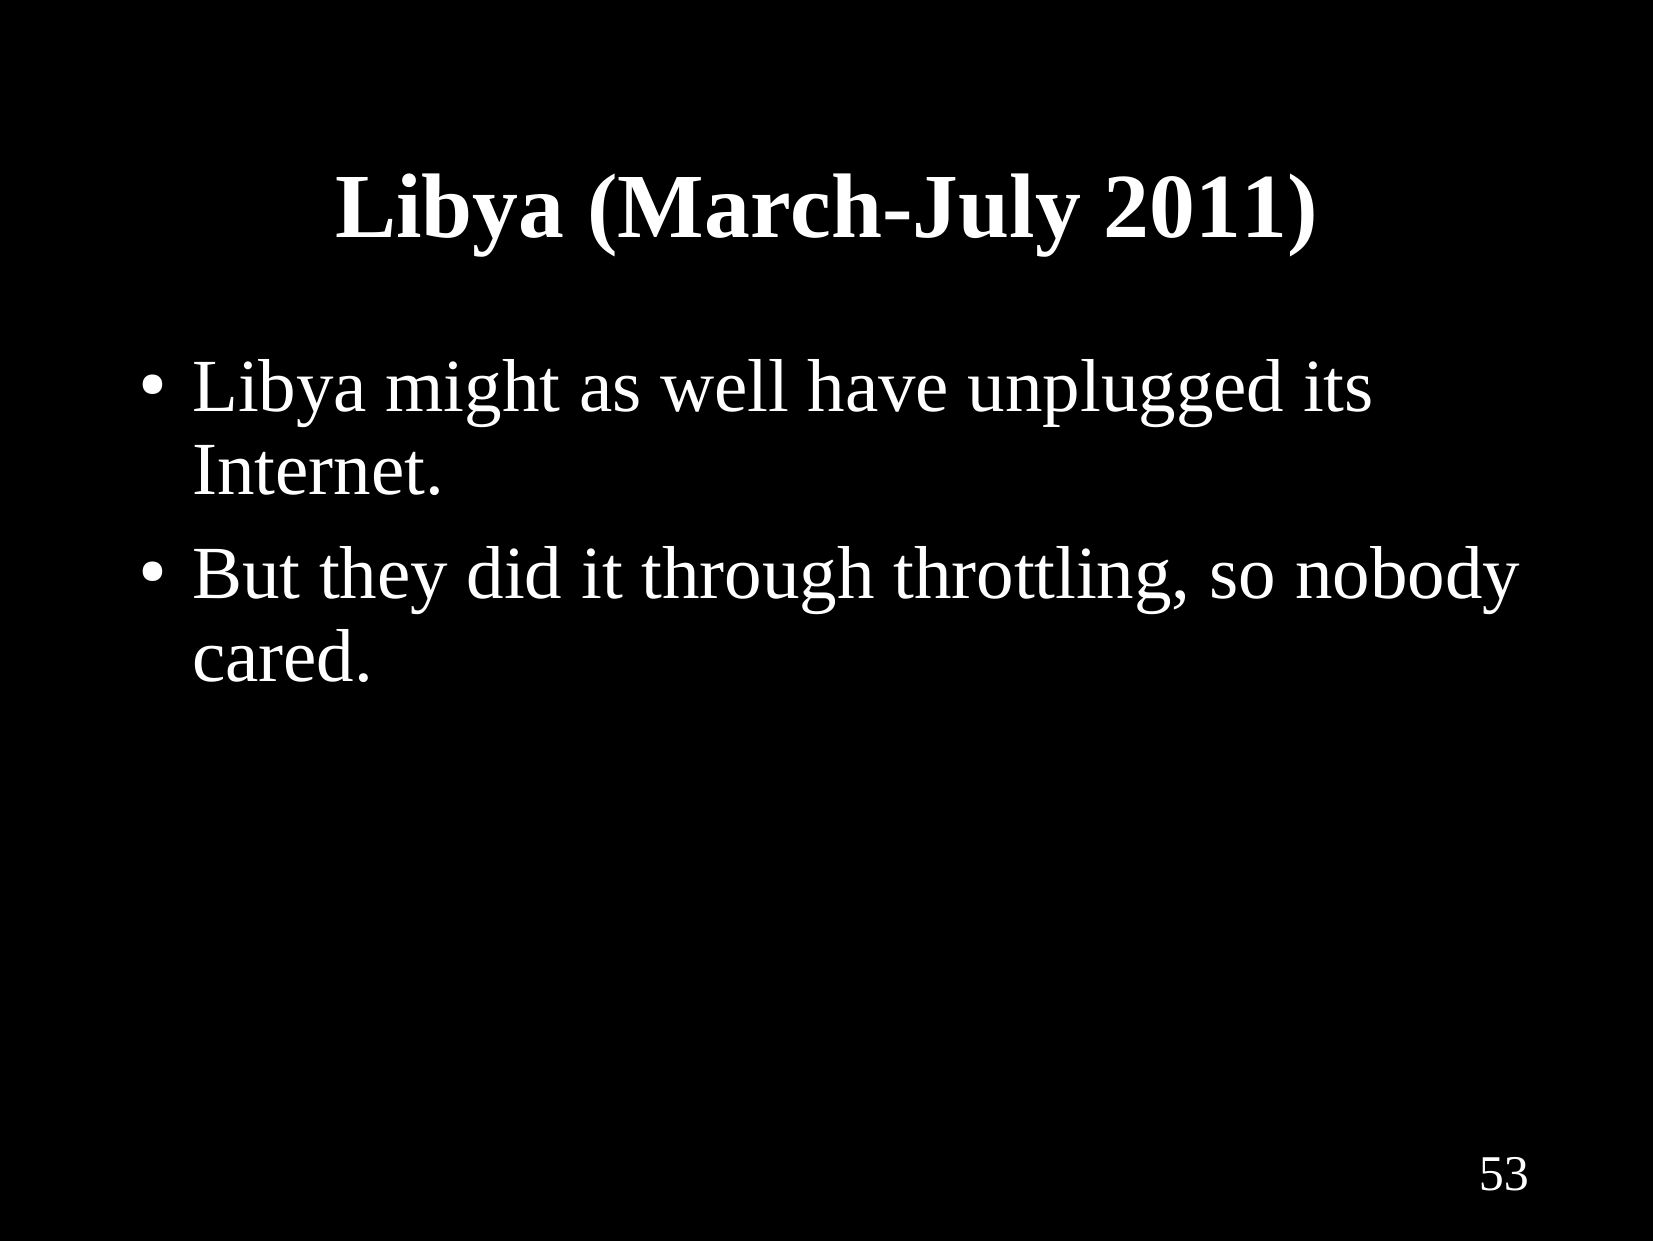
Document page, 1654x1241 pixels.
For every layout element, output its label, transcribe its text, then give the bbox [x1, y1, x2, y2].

title Libya (March-July 2011) [121, 102, 1534, 311]
list Libya might as well have unplugged its Internet. But they did it through throttling, so nobody cared. [121, 344, 1534, 1127]
